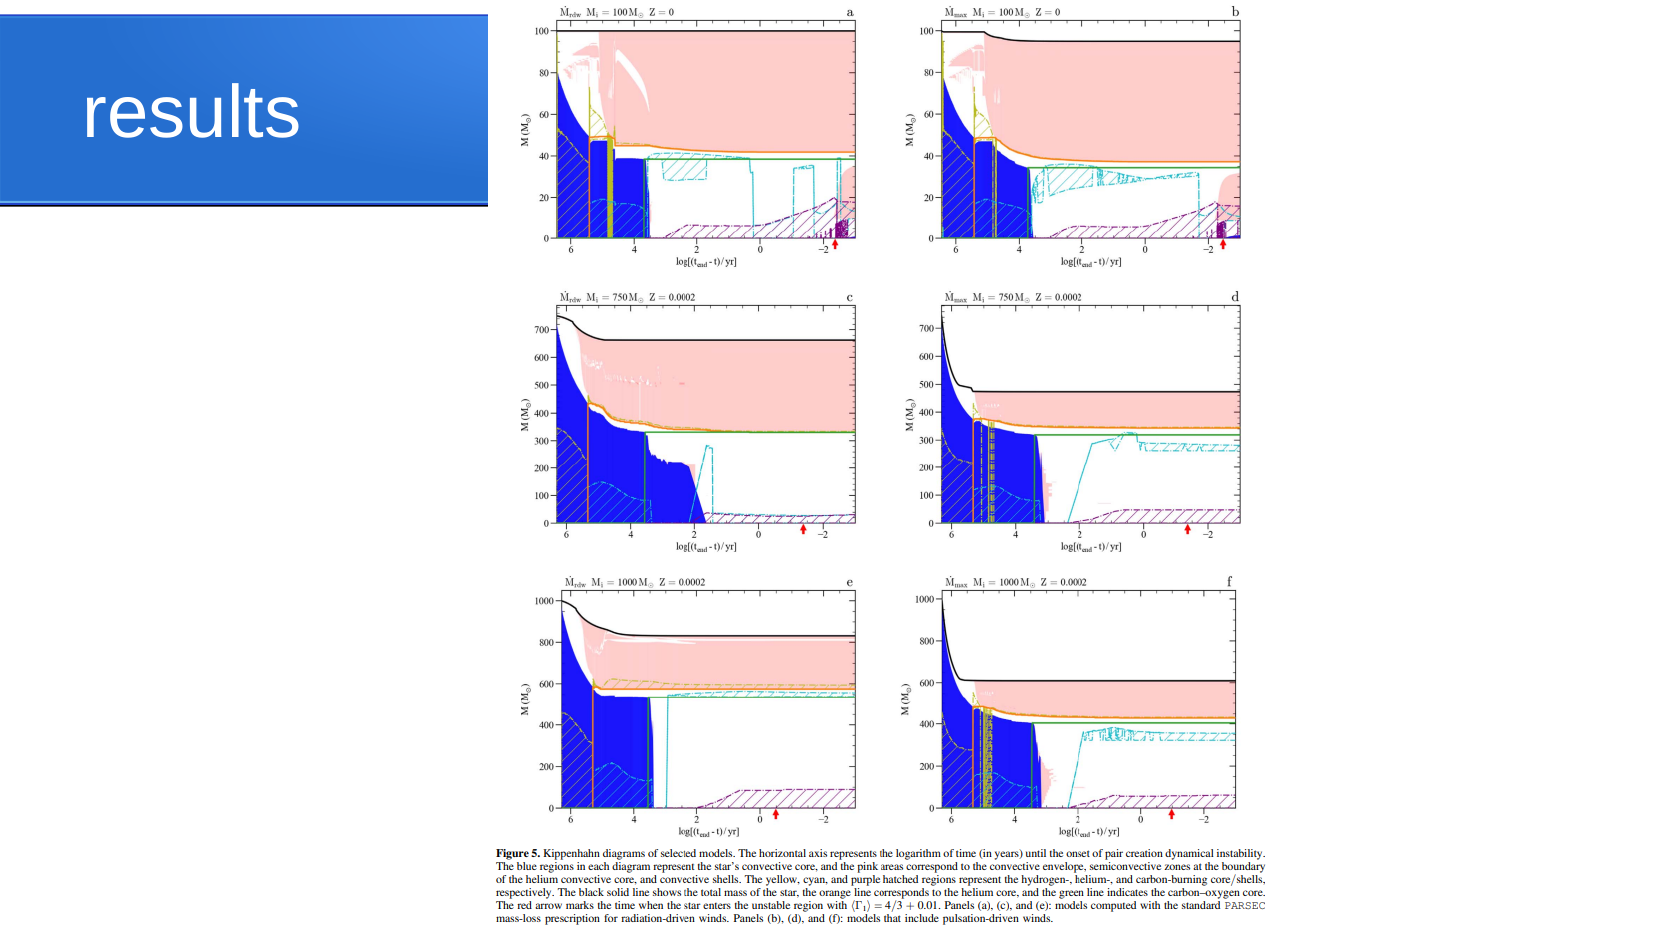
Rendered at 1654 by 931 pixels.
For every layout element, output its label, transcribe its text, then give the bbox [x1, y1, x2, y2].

title results [82, 35, 488, 189]
picture [488, 0, 1276, 931]
